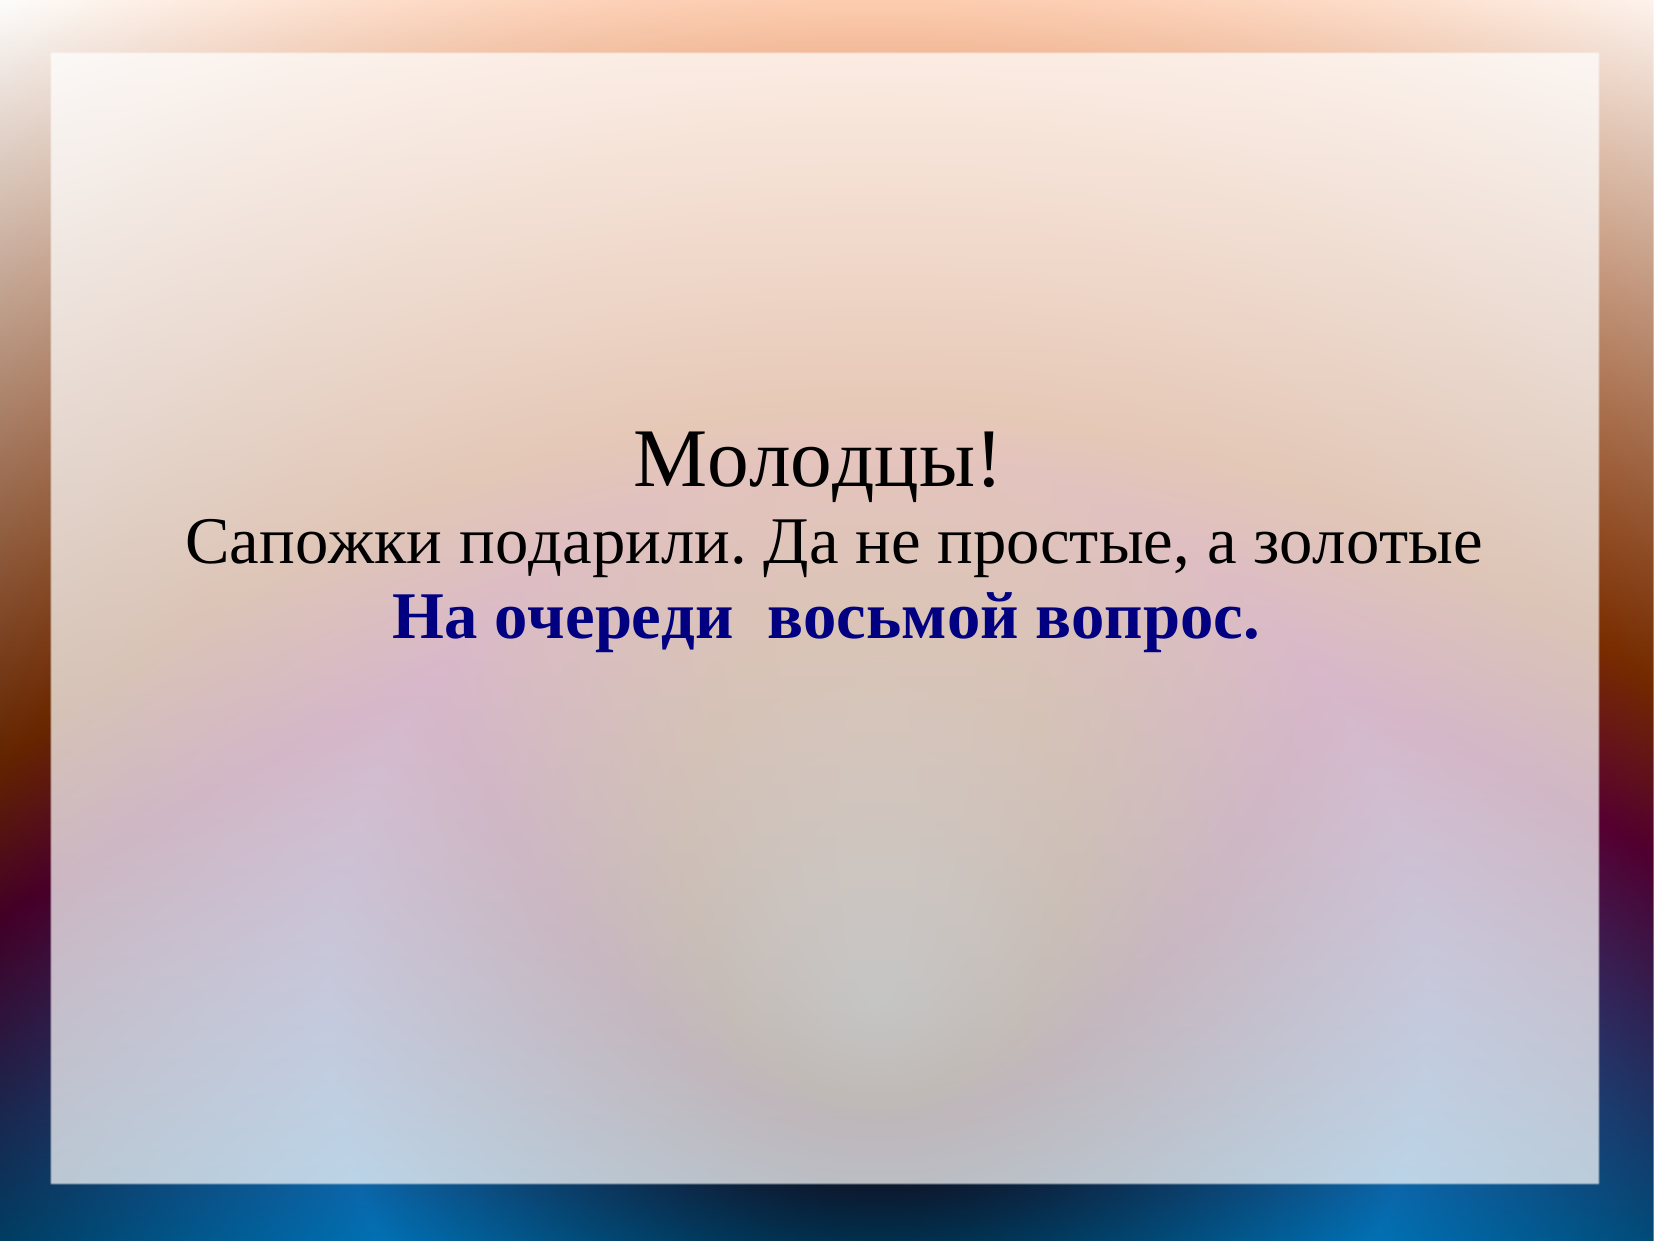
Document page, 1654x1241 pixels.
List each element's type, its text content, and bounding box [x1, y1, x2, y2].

picture [0, 0, 1654, 1241]
subtitle Молодцы! Сапожки подарили. Да не простые, а золотые На очереди восьмой вопрос. [82, 55, 1571, 1010]
